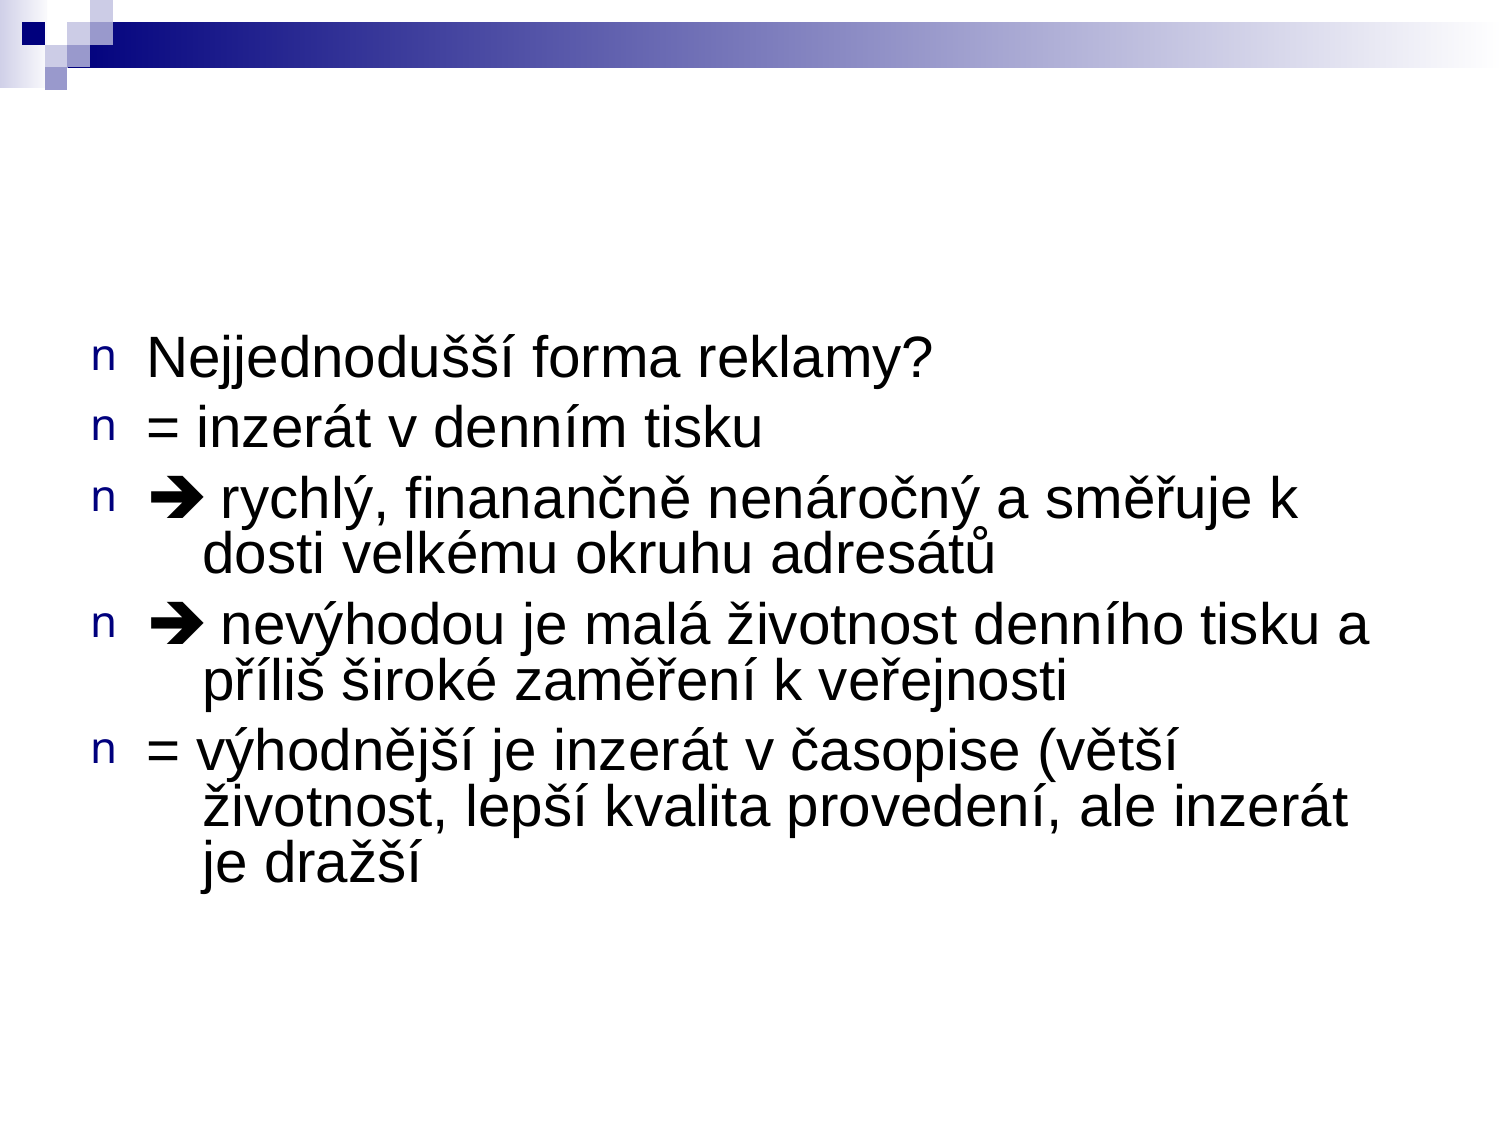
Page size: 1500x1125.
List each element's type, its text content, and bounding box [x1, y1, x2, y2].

list Nejjednodušší forma reklamy? = inzerát v denním tisku  rychlý, finanančně nenáročný a směřuje k dosti velkému okruhu adresátů  nevýhodou je malá životnost denního tisku a příliš široké zaměření k veřejnosti = výhodnější je inzerát v časopise (větší životnost, lepší kvalita provedení, ale inzerát je dražší [75, 324, 1426, 963]
